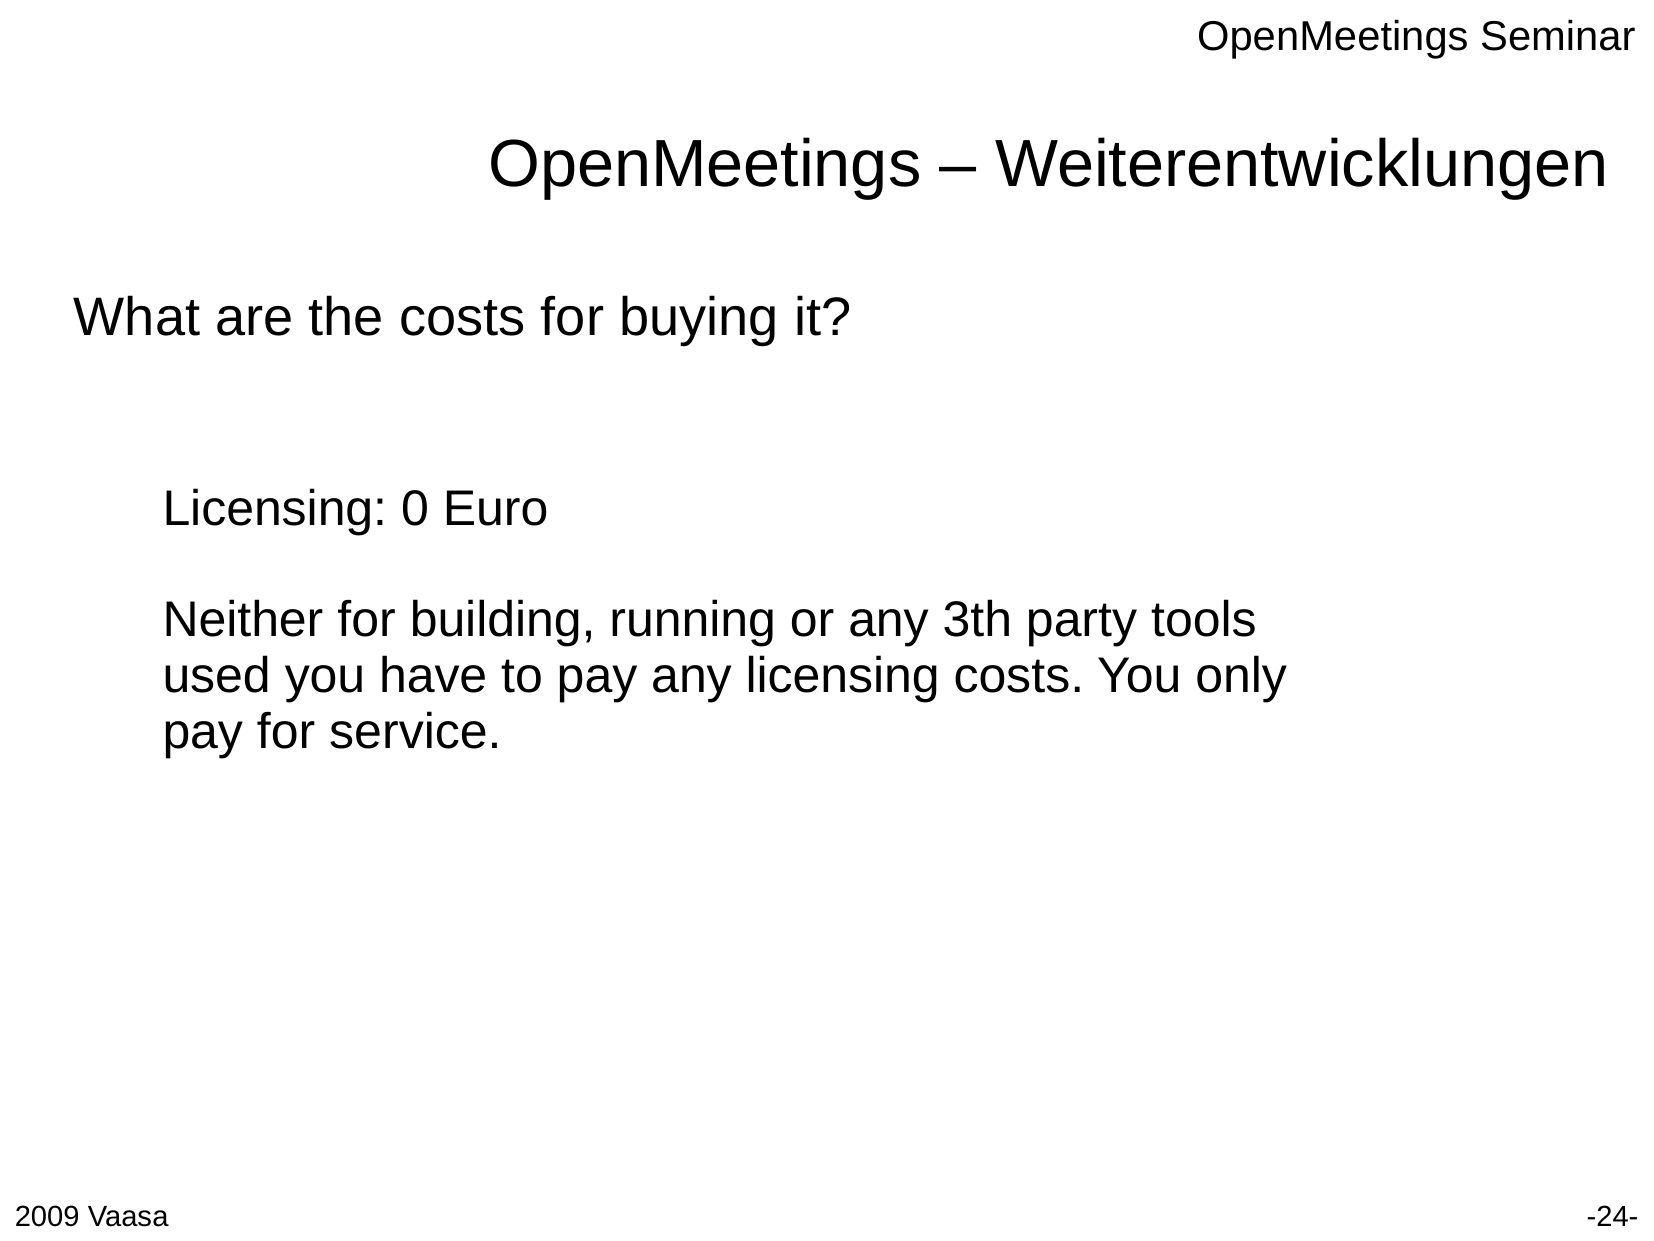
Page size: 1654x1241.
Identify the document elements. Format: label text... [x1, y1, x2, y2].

text_box OpenMeetings – Weiterentwicklungen [295, 118, 1625, 208]
text_box 2009 Vaasa [0, 1192, 473, 1241]
text_box What are the costs for buying it? [59, 278, 916, 355]
text_box -24- [1181, 1192, 1654, 1241]
title OpenMeetings Seminar [915, 5, 1636, 65]
text_box Licensing: 0 Euro Neither for building, running or any 3th party tools used you have to pay any licensing costs. You only pay for service. [147, 472, 1359, 767]
